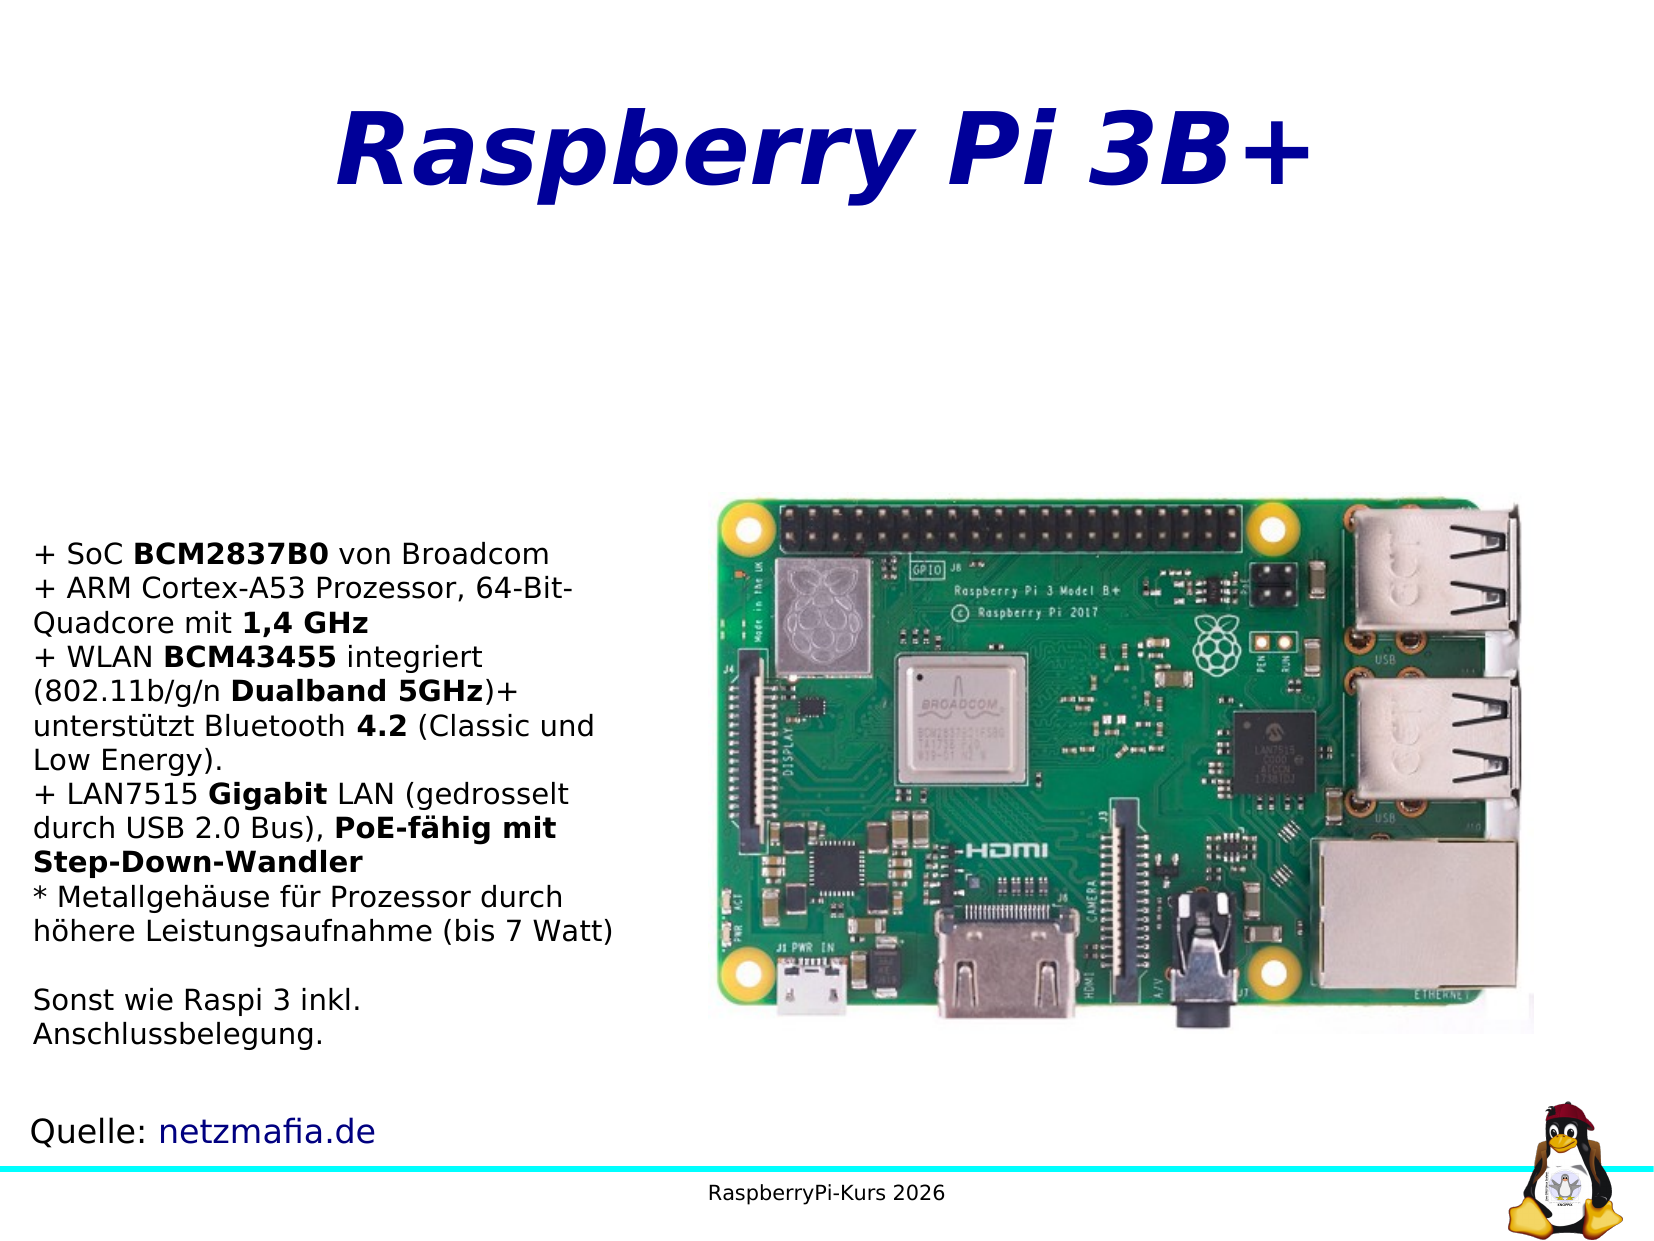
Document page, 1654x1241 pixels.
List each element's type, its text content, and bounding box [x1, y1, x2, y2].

title Raspberry Pi 3B+ [121, 33, 1534, 267]
picture [1505, 1100, 1625, 1241]
list + SoC BCM2837B0 von Broadcom + ARM Cortex-A53 Prozessor, 64-Bit-Quadcore mit 1,4 GHz + WLAN BCM43455 integriert (802.11b/g/n Dualband 5GHz)+ unterstützt Bluetooth 4.2 (Classic und Low Energy). + LAN7515 Gigabit LAN (gedrosselt durch USB 2.0 Bus), PoE-fähig mit Step-Down-Wandler * Metallgehäuse für Prozessor durch höhere Leistungsaufnahme (bis 7 Watt) Sonst wie Raspi 3 inkl. Anschlussbelegung. [32, 537, 650, 1052]
text_box Quelle: netzmafia.de [29, 1113, 473, 1152]
picture [708, 492, 1534, 1034]
